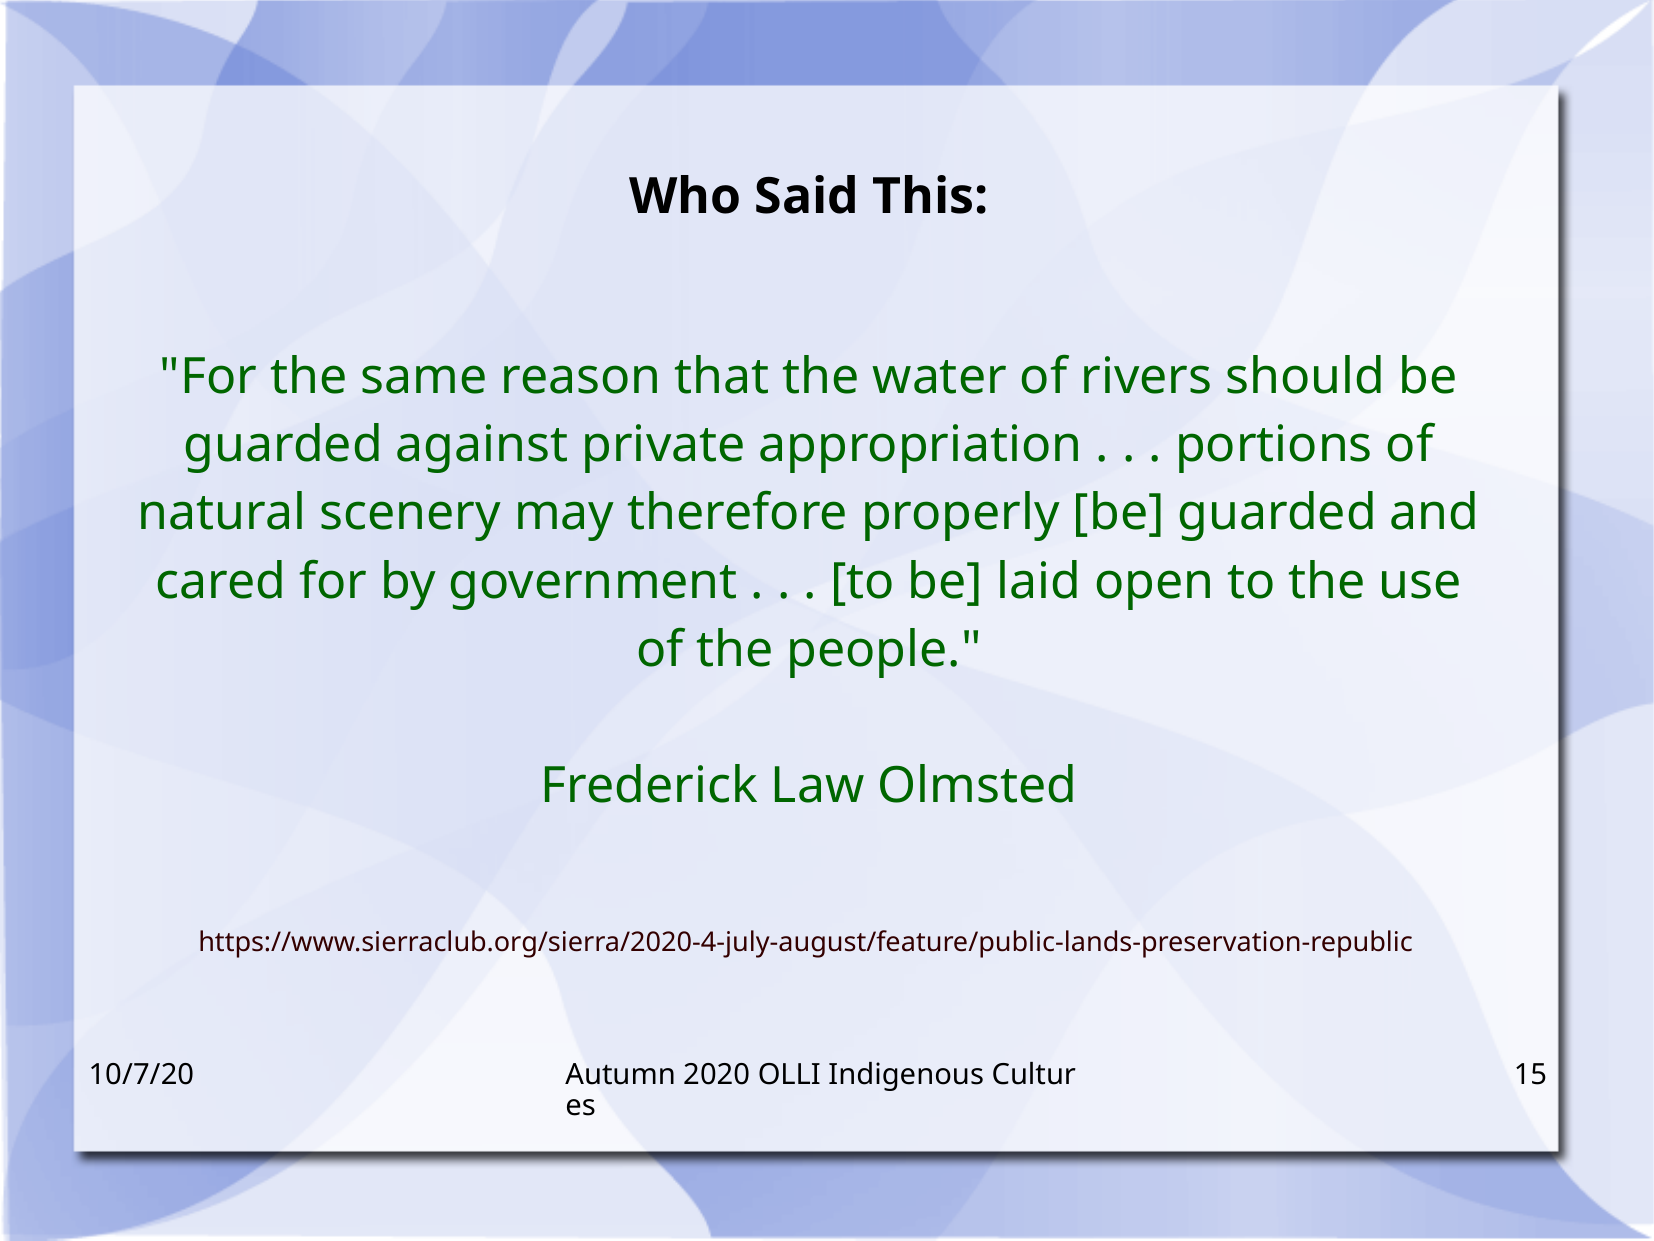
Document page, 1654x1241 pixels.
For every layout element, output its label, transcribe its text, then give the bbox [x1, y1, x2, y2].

title Who Said This: [82, 90, 1536, 298]
picture [0, 0, 1654, 1241]
subtitle "For the same reason that the water of rivers should be guarded against private appropriation . . . portions of natural scenery may therefore properly [be] guarded and cared for by government . . . [to be] laid open to the use of the people." Frederick Law Olmsted https://www.sierraclub.org/sierra/2020-4-july-august/feature/public-lands-preservation-republic [129, 324, 1489, 975]
